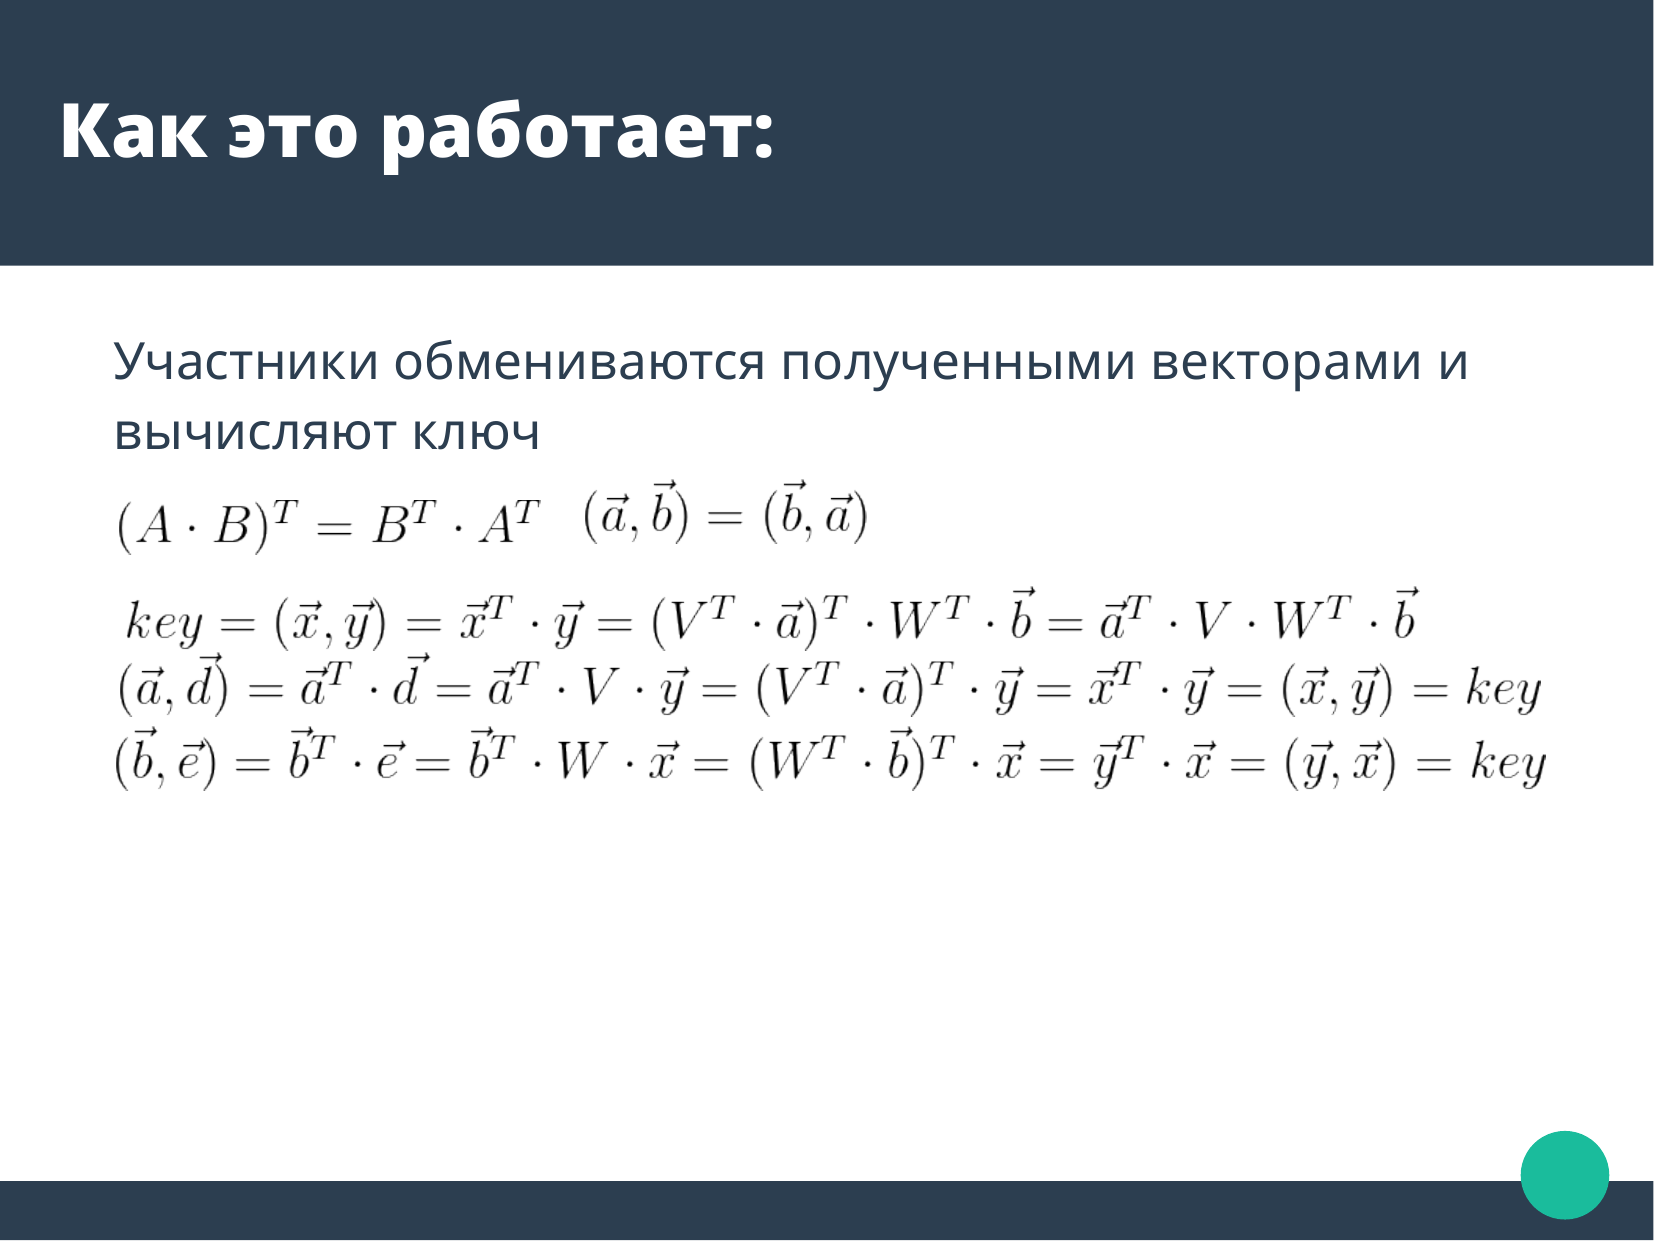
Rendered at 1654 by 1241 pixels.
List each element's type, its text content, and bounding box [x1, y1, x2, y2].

picture [116, 726, 1546, 791]
picture [119, 500, 541, 556]
picture [120, 652, 1541, 717]
list Участники обмениваются полученными векторами и вычисляют ключ [59, 324, 1595, 466]
picture [126, 586, 1420, 651]
title Как это работает: [59, 49, 1595, 207]
picture [585, 479, 867, 545]
